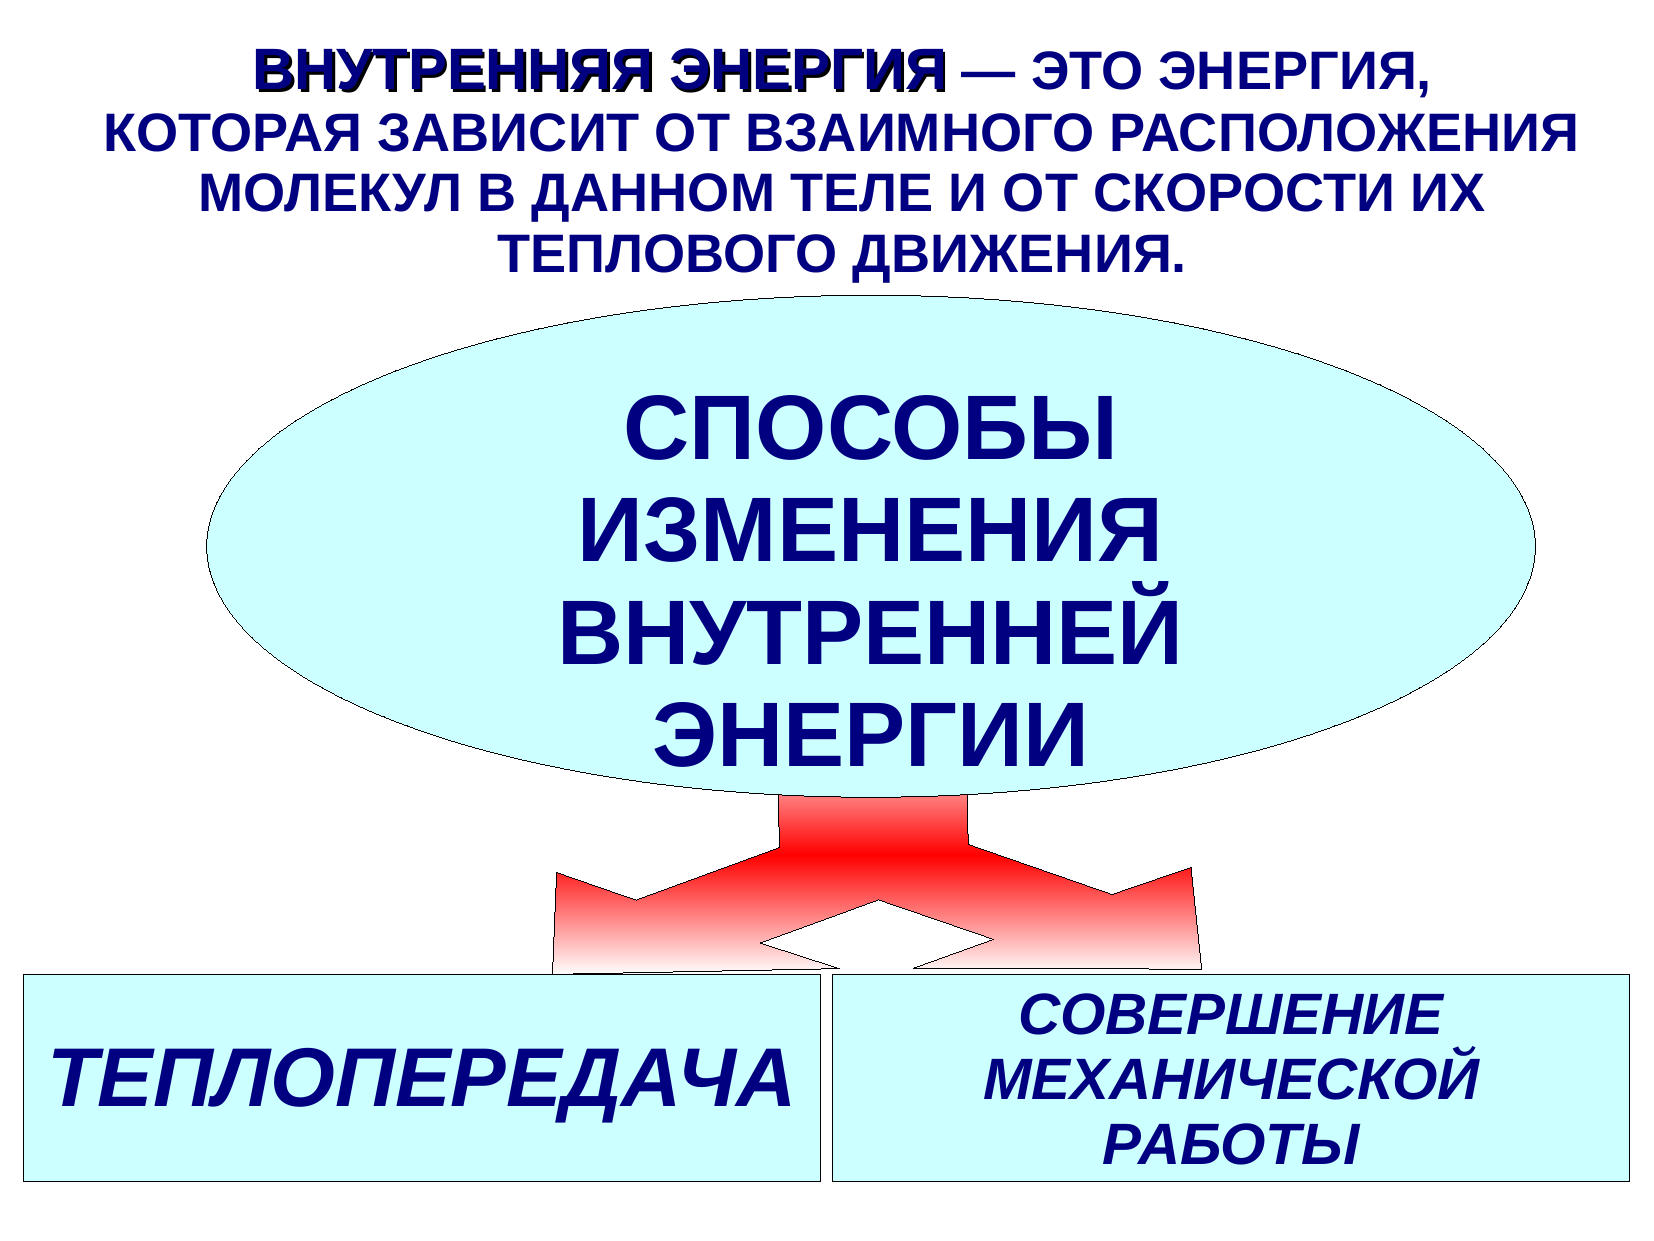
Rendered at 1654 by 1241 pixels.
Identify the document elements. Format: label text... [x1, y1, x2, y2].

text_box [552, 795, 1202, 974]
text_box СОВЕРШЕНИЕ МЕХАНИЧЕСКОЙ РАБОТЫ [833, 974, 1630, 1181]
text_box СПОСОБЫ ИЗМЕНЕНИЯ ВНУТРЕННЕЙ ЭНЕРГИИ [206, 295, 1536, 798]
text_box ТЕПЛОПЕРЕДАЧА [24, 974, 821, 1181]
text_box ВНУТРЕННЯЯ ЭНЕРГИЯ — ЭТО ЭНЕРГИЯ, КОТОРАЯ ЗАВИСИТ ОТ ВЗАИМНОГО РАСПОЛОЖЕНИЯ МОЛЕКУЛ В ДАННОМ ТЕЛЕ И ОТ СКОРОСТИ ИХ ТЕПЛОВОГО ДВИЖЕНИЯ. [88, 29, 1597, 297]
